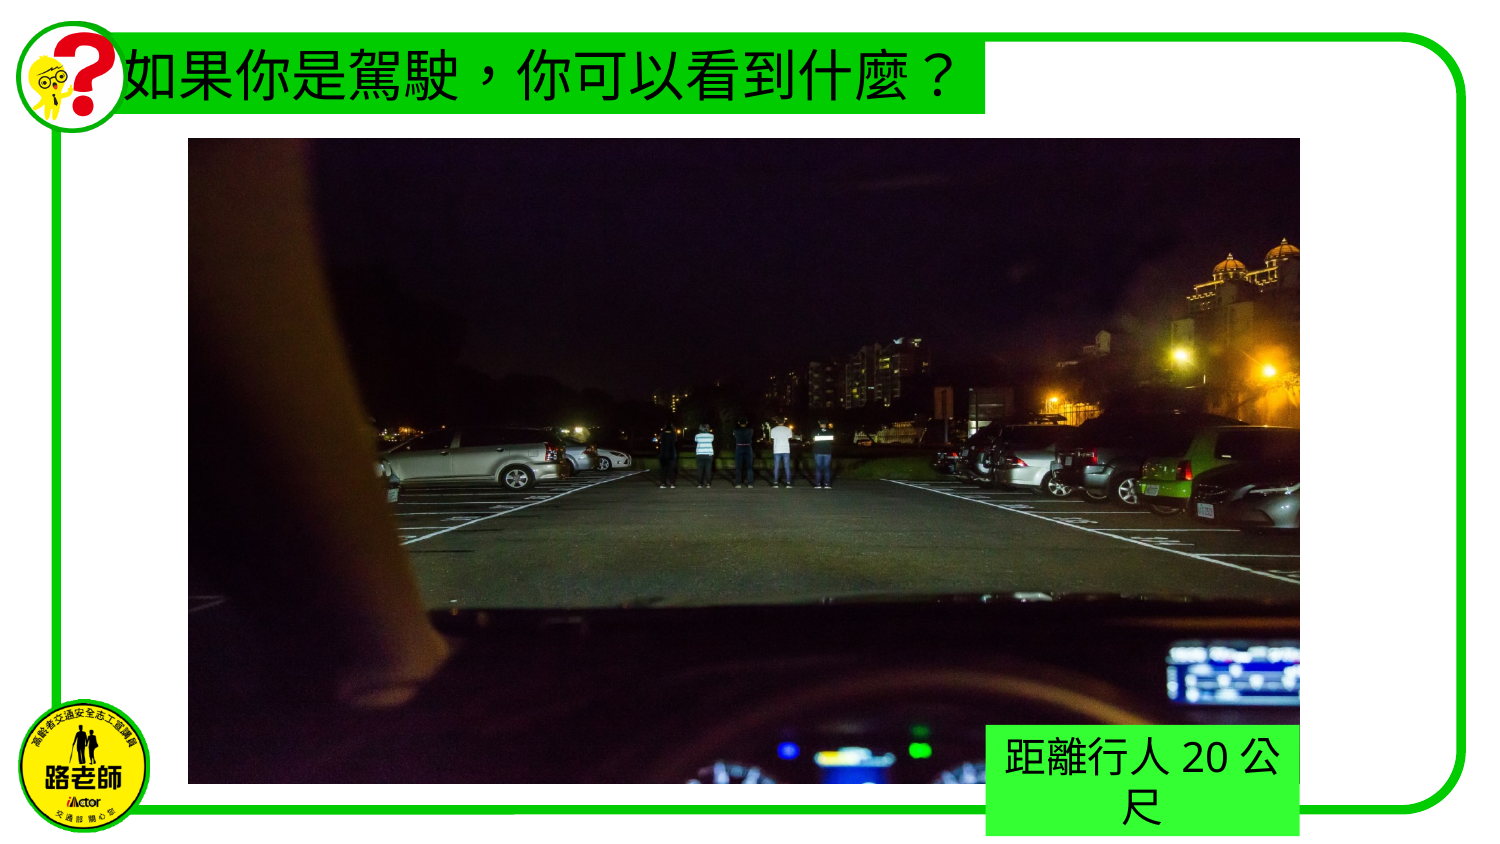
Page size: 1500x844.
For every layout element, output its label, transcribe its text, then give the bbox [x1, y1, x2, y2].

text_box 距離行人20公尺 [985, 724, 1300, 837]
picture [7, 8, 1300, 784]
text_box <編號> [1300, 787, 1490, 833]
text_box 如果你是駕駛，你可以看到什麼？ [371, 34, 986, 114]
picture [17, 699, 150, 833]
